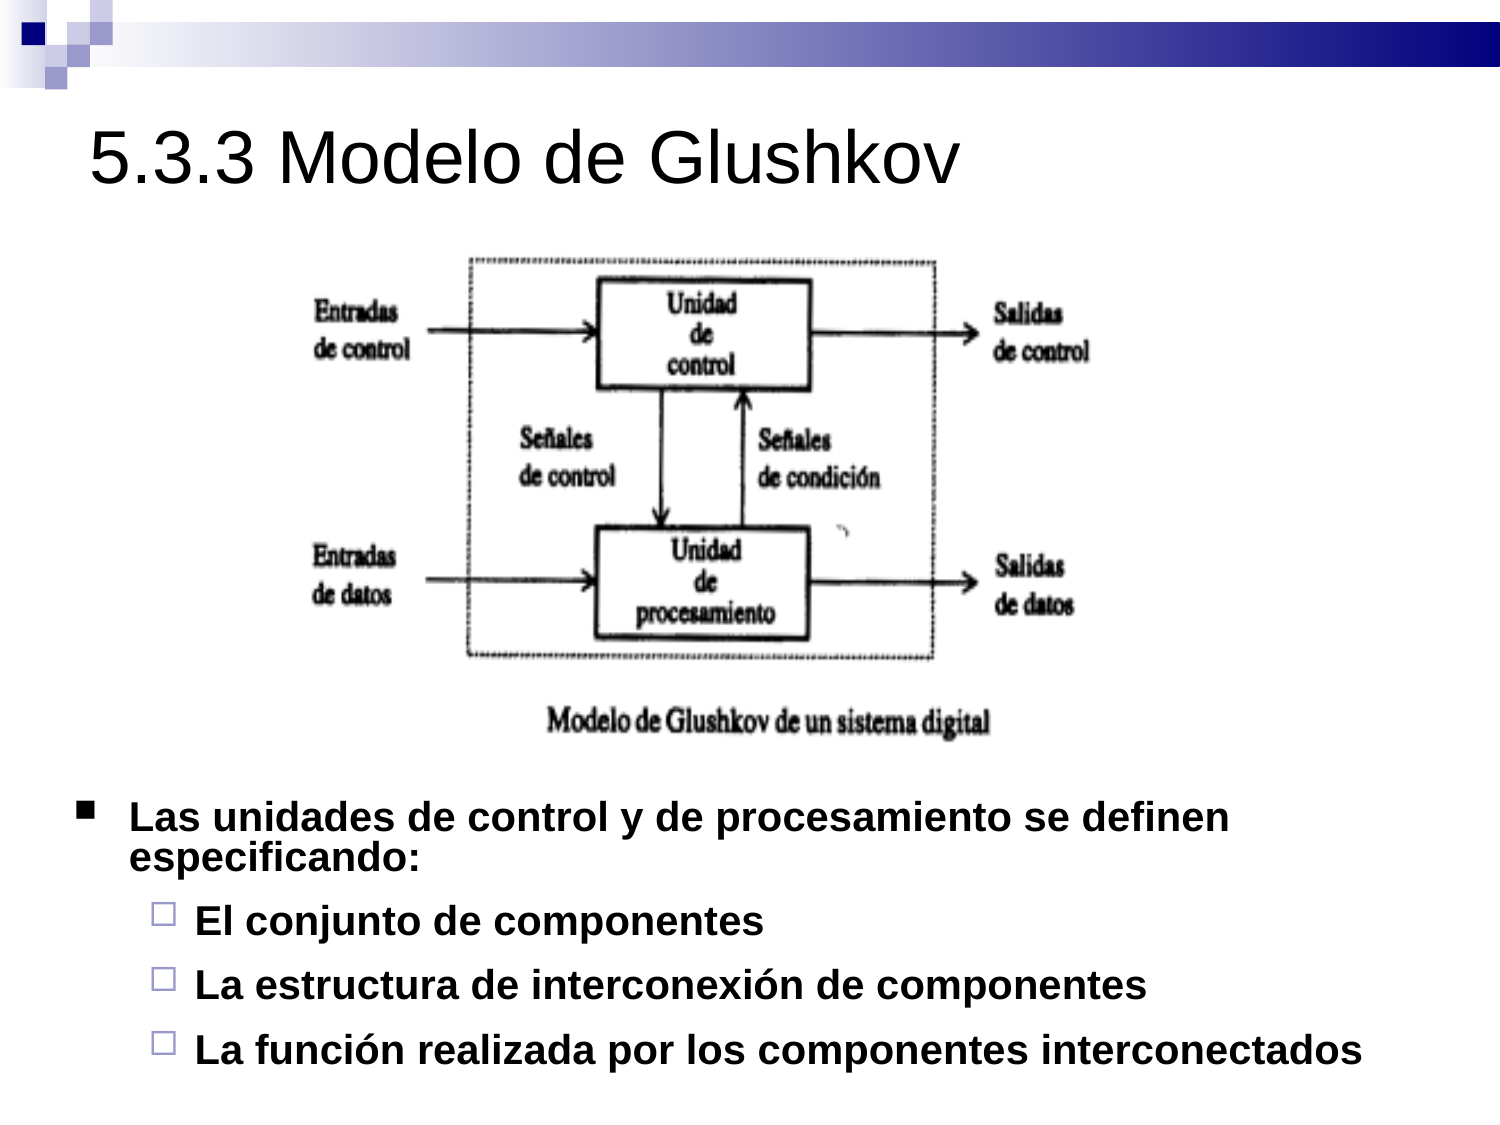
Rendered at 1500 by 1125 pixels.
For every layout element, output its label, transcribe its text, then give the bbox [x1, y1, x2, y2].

list Las unidades de control y de procesamiento se definen especificando: El conjunto de componentes La estructura de interconexión de componentes La función realizada por los componentes interconectados [59, 791, 1489, 1093]
title 5.3.3 Modelo de Glushkov [75, 74, 1426, 232]
picture [265, 206, 1141, 798]
